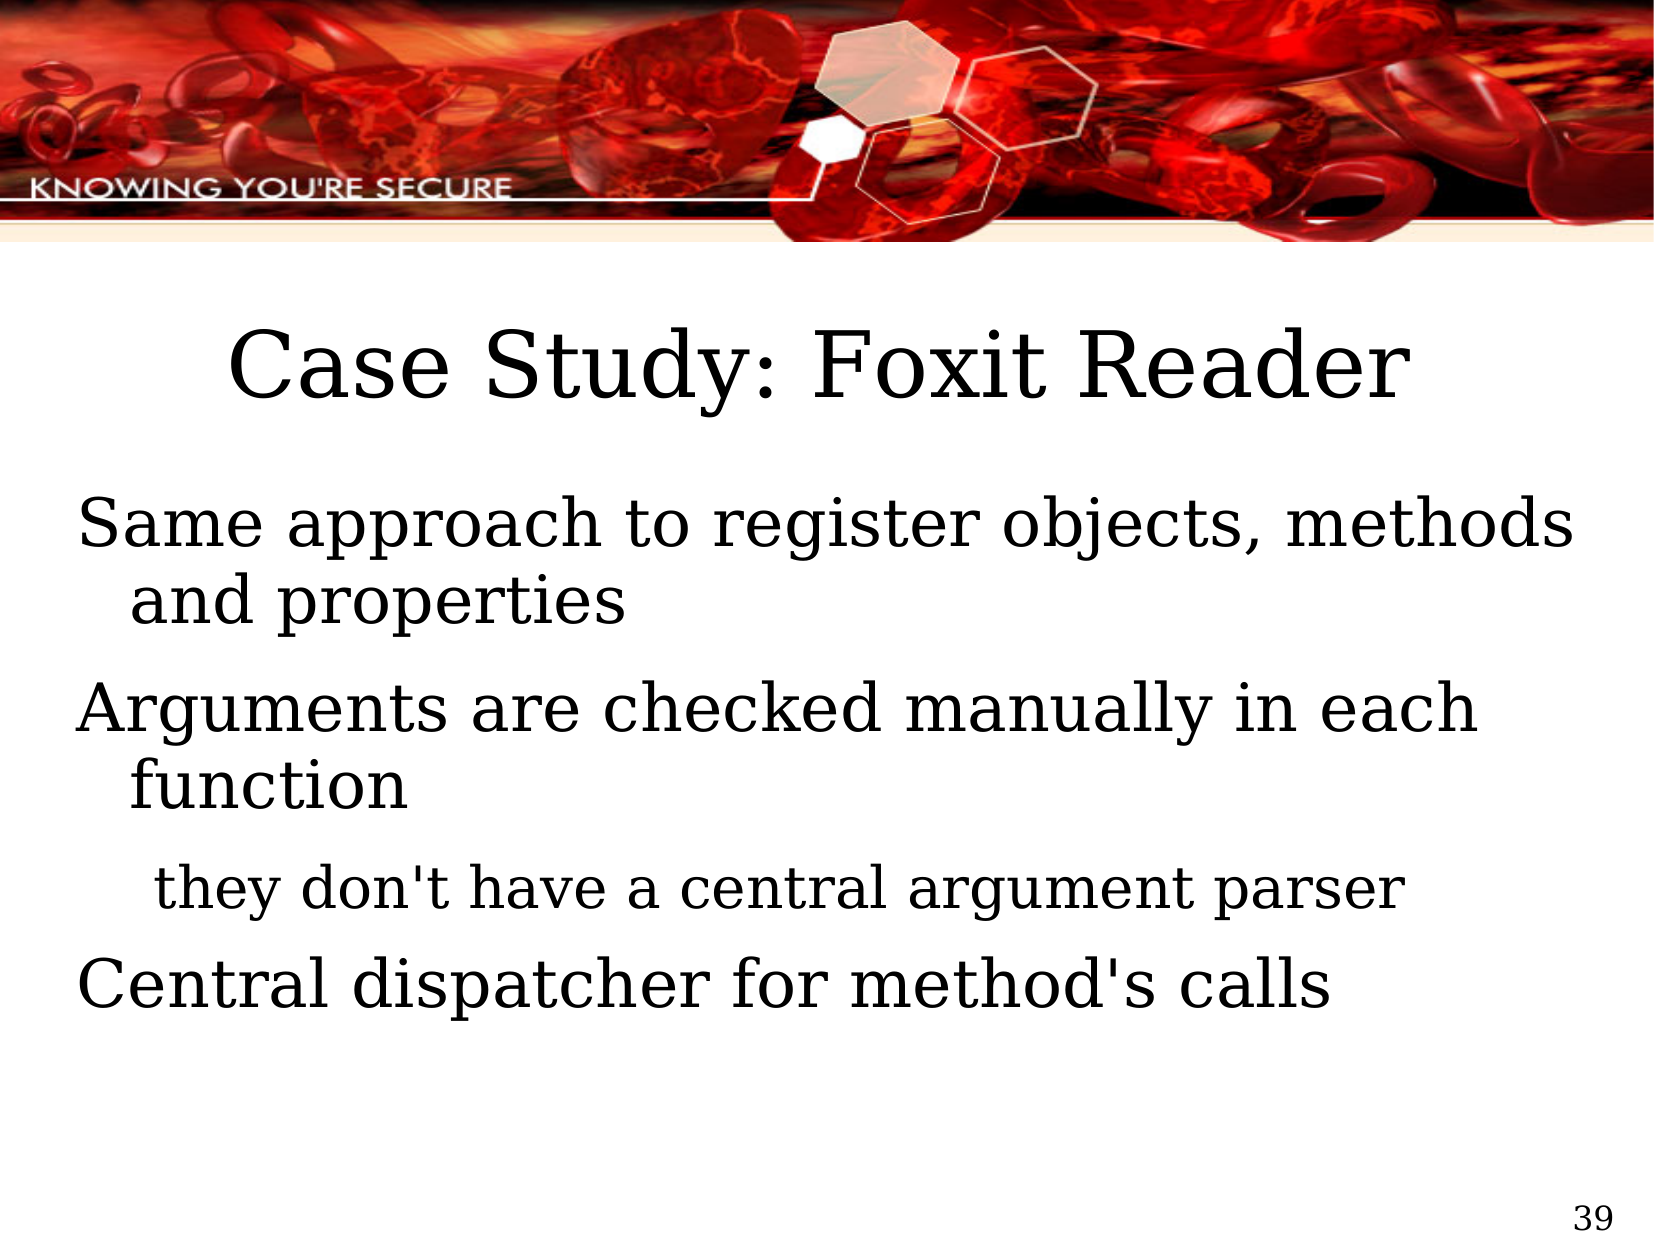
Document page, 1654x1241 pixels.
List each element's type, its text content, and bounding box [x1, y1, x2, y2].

list Same approach to register objects, methods and properties Arguments are checked manually in each function they don't have a central argument parser Central dispatcher for method's calls [59, 484, 1595, 1123]
picture [0, 0, 1654, 242]
title Case Study: Foxit Reader [113, 261, 1526, 470]
